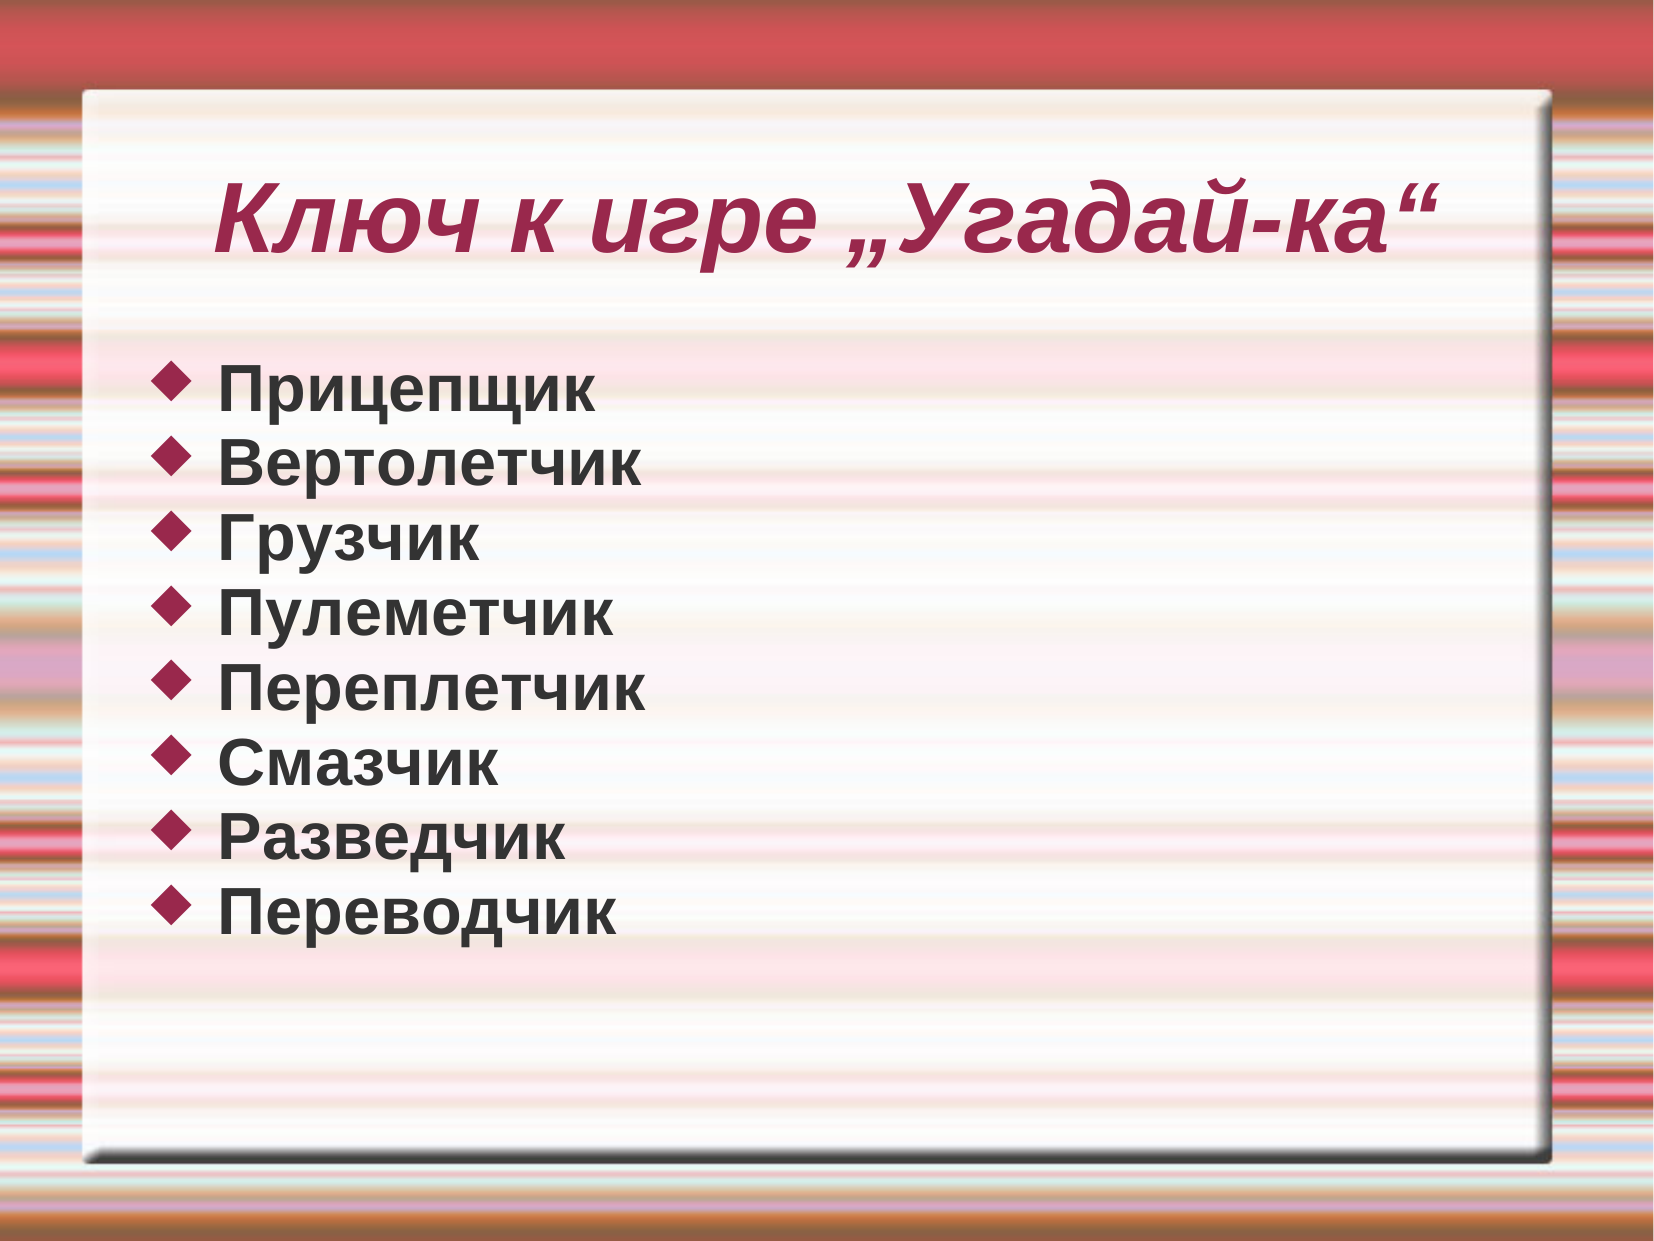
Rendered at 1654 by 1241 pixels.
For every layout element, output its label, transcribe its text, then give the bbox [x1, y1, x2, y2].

picture [0, 0, 1654, 1241]
list Прицепщик Вертолетчик Грузчик Пулеметчик Переплетчик Смазчик Разведчик Переводчик [134, 350, 1516, 1132]
title Ключ к игре „Угадай-ка“ [121, 114, 1534, 322]
